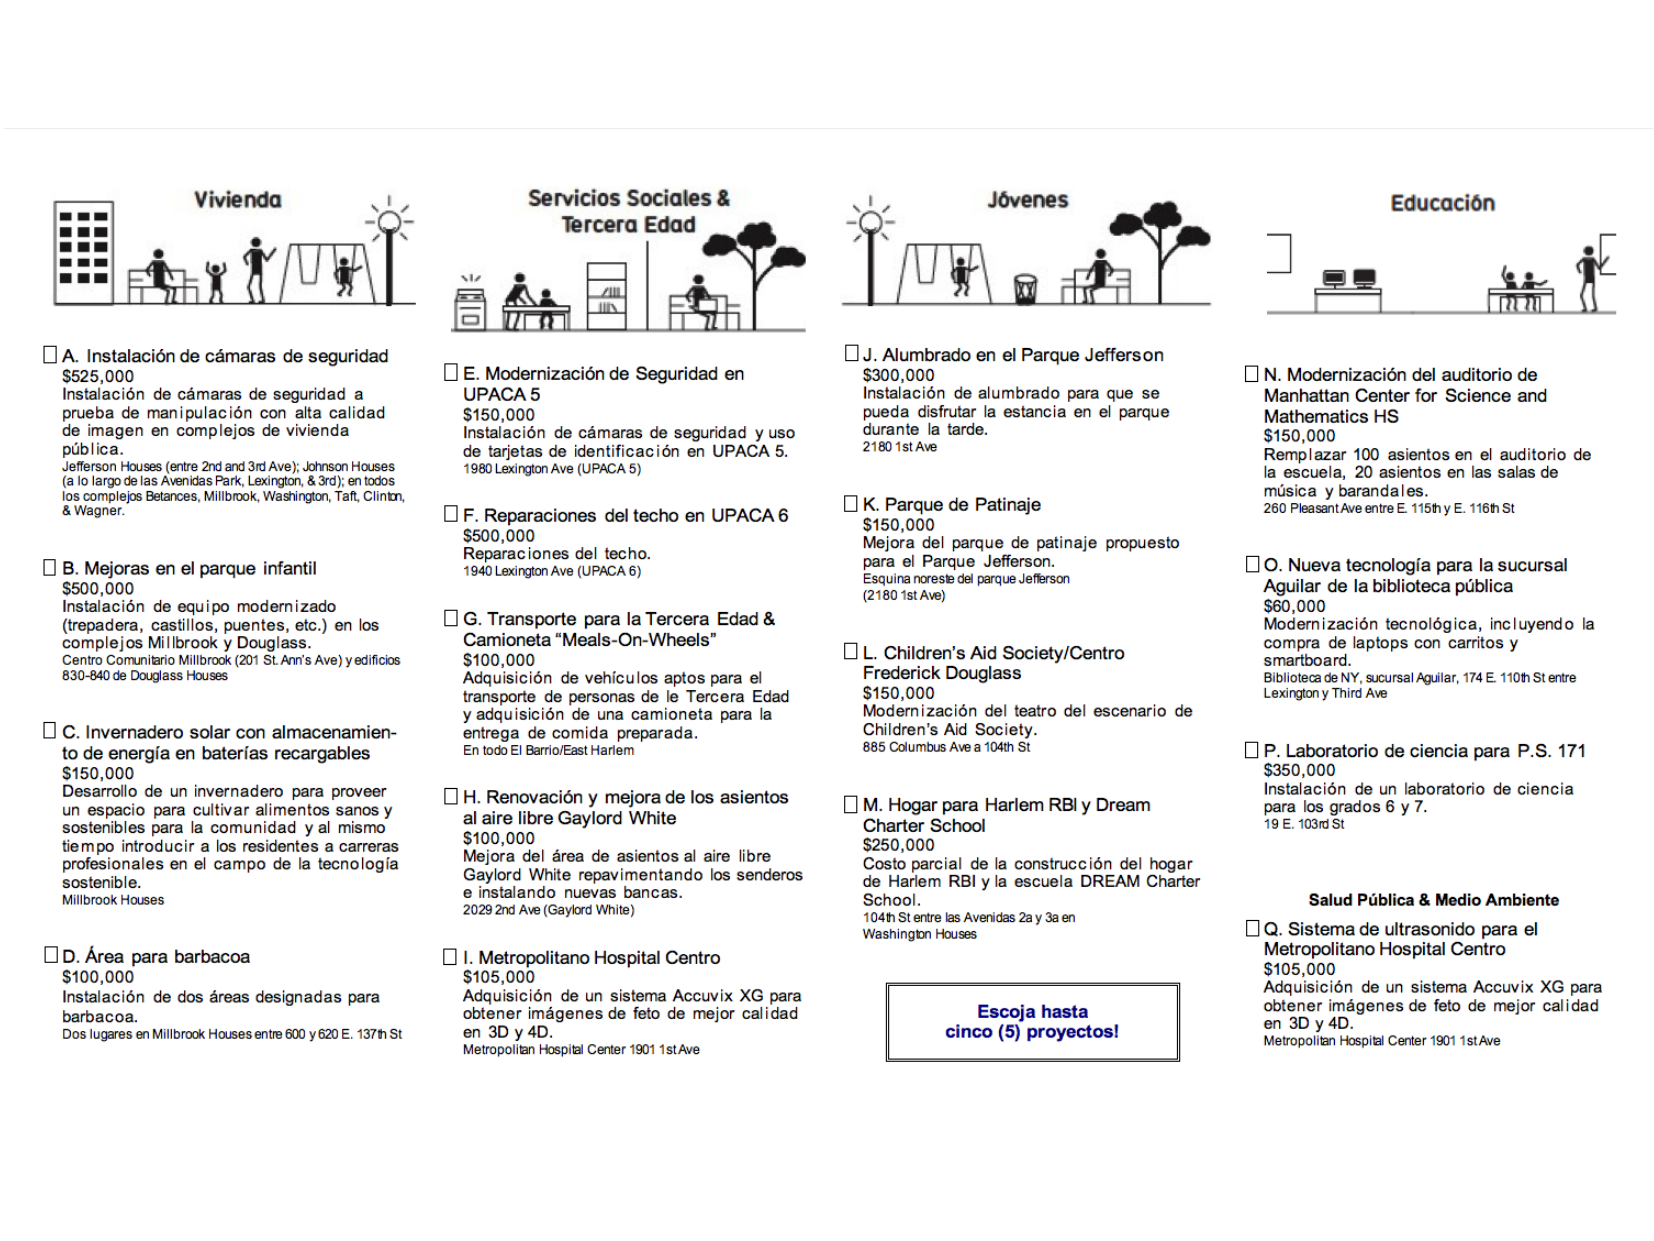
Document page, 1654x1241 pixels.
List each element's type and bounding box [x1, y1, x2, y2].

picture [4, 128, 1654, 1129]
